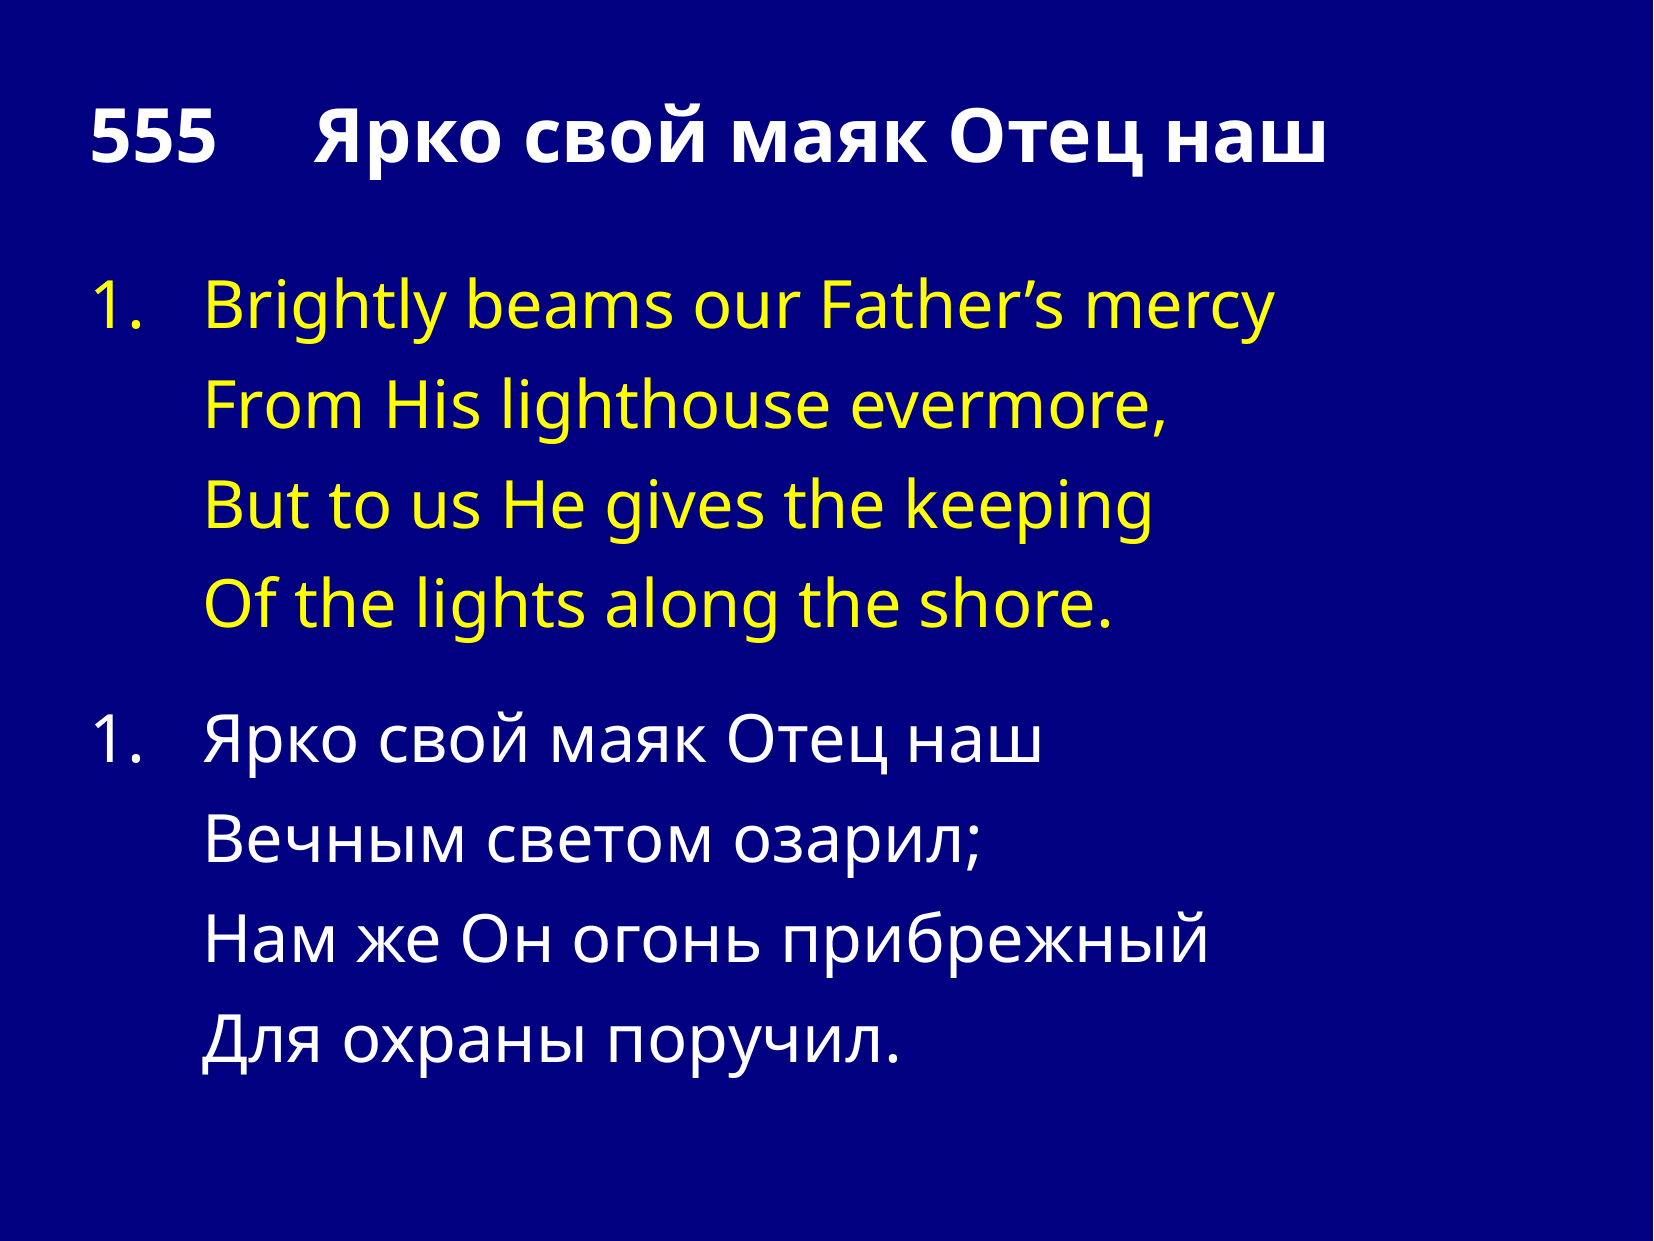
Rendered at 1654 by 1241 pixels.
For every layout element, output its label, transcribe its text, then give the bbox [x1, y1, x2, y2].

text_box 1. Brightly beams our Father’s mercy From His lighthouse evermore, But to us He gives the keeping Of the lights along the shore. [75, 188, 1576, 638]
text_box 1. Ярко свой маяк Отец наш Вечным светом озарил; Нам же Он огонь прибрежный Для охраны поручил. [75, 675, 1576, 1163]
text_box 555 Ярко свой маяк Отец наш [75, 75, 1576, 188]
